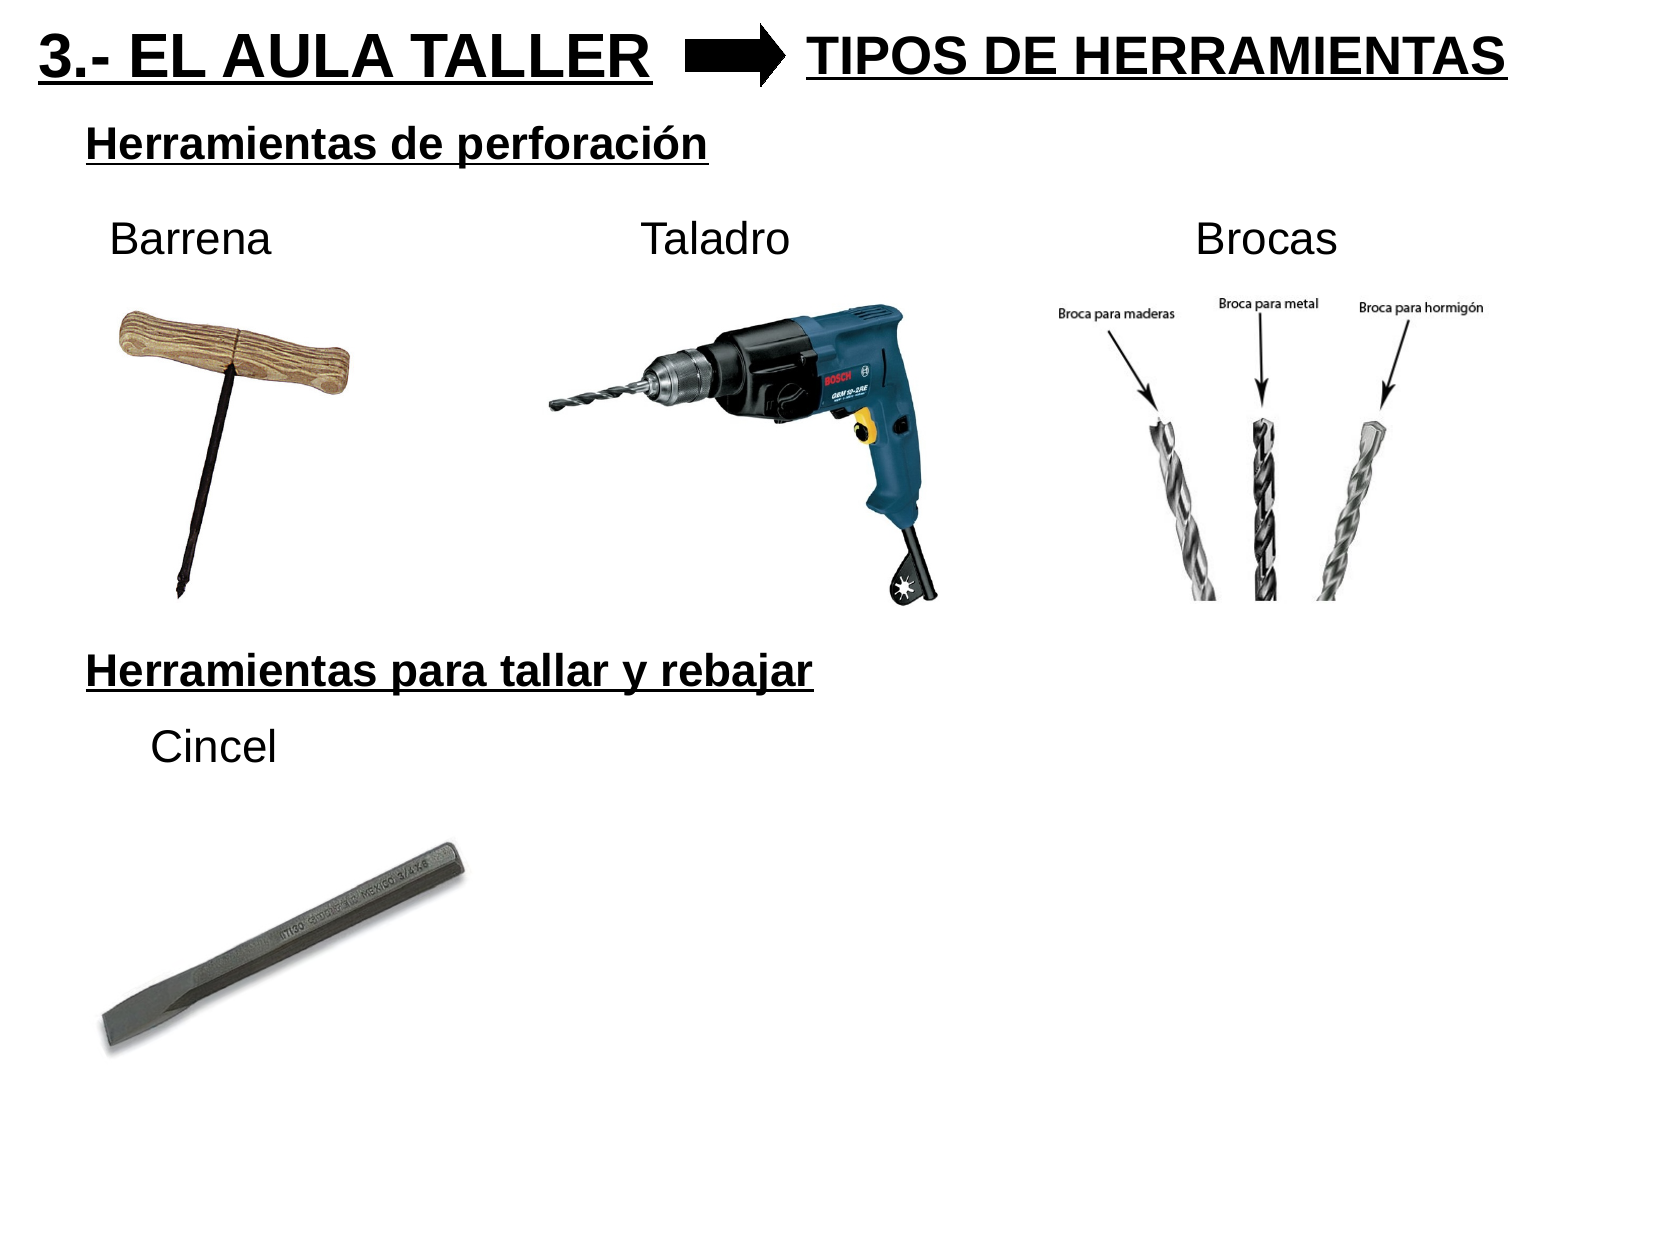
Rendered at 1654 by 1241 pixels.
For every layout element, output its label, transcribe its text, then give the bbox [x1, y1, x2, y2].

text_box Brocas [1181, 205, 1630, 272]
text_box [685, 23, 786, 87]
picture [525, 295, 951, 615]
text_box Taladro [625, 205, 1075, 272]
picture [1051, 295, 1489, 610]
text_box Cincel [135, 713, 467, 780]
picture [112, 307, 355, 603]
text_box Herramientas de perforación [70, 111, 792, 189]
text_box 3.- EL AULA TALLER [23, 14, 1619, 99]
text_box TIPOS DE HERRAMIENTAS [791, 17, 1536, 103]
picture [69, 814, 497, 1088]
text_box Barrena [94, 205, 556, 284]
text_box Herramientas para tallar y rebajar [70, 637, 1111, 716]
